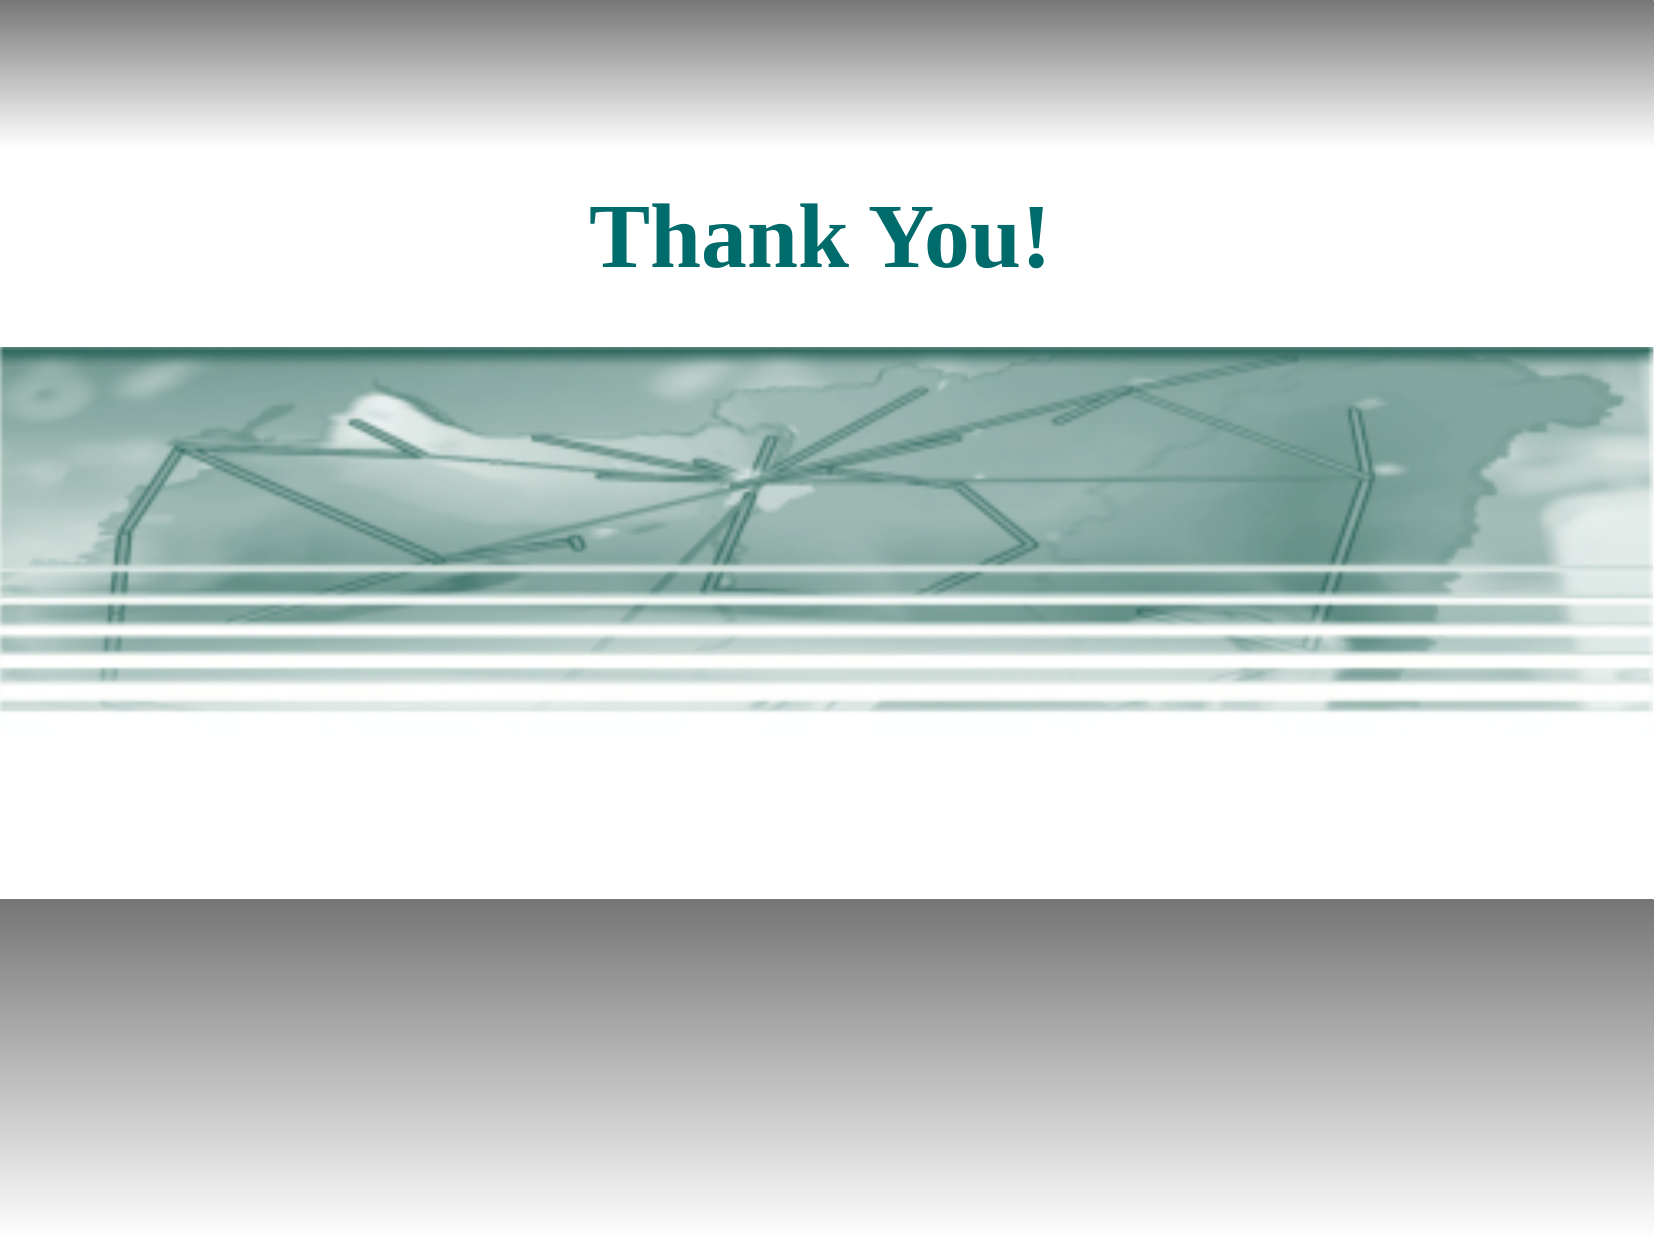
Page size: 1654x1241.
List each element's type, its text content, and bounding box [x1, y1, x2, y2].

title Thank You! [76, 118, 1565, 355]
picture [0, 347, 1654, 739]
